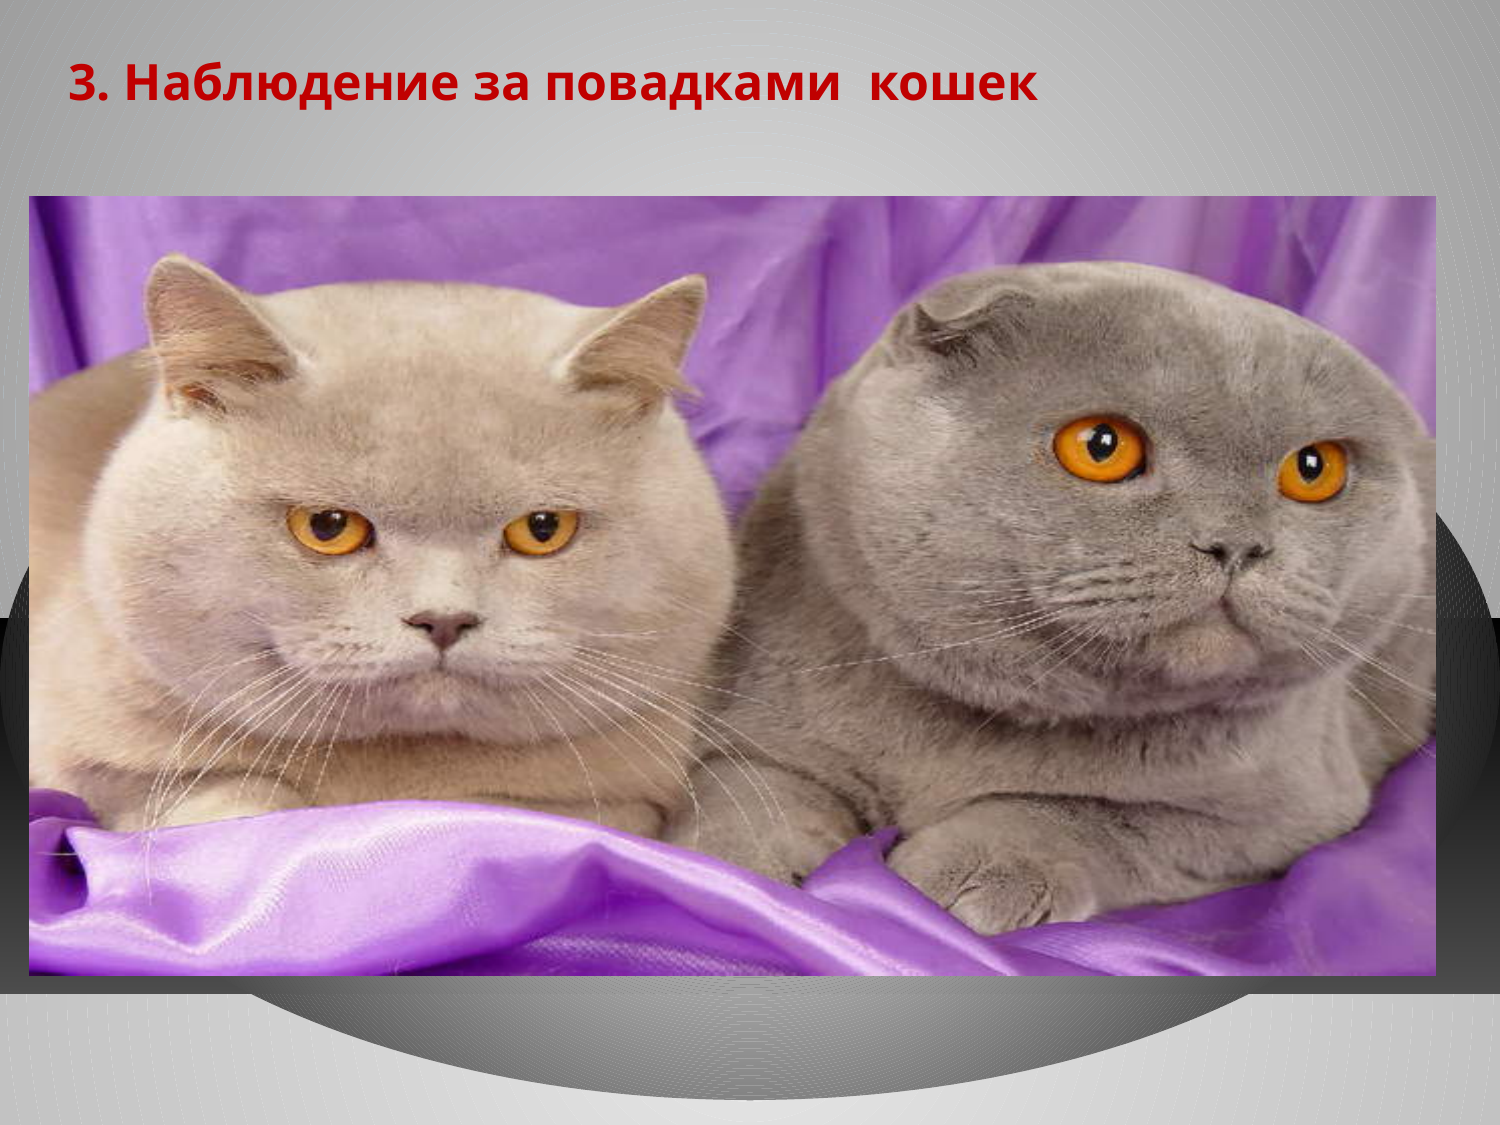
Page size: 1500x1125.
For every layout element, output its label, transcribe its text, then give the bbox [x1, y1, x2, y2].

text_box 3. Наблюдение за повадками кошек [53, 42, 1424, 119]
picture [29, 196, 1436, 976]
